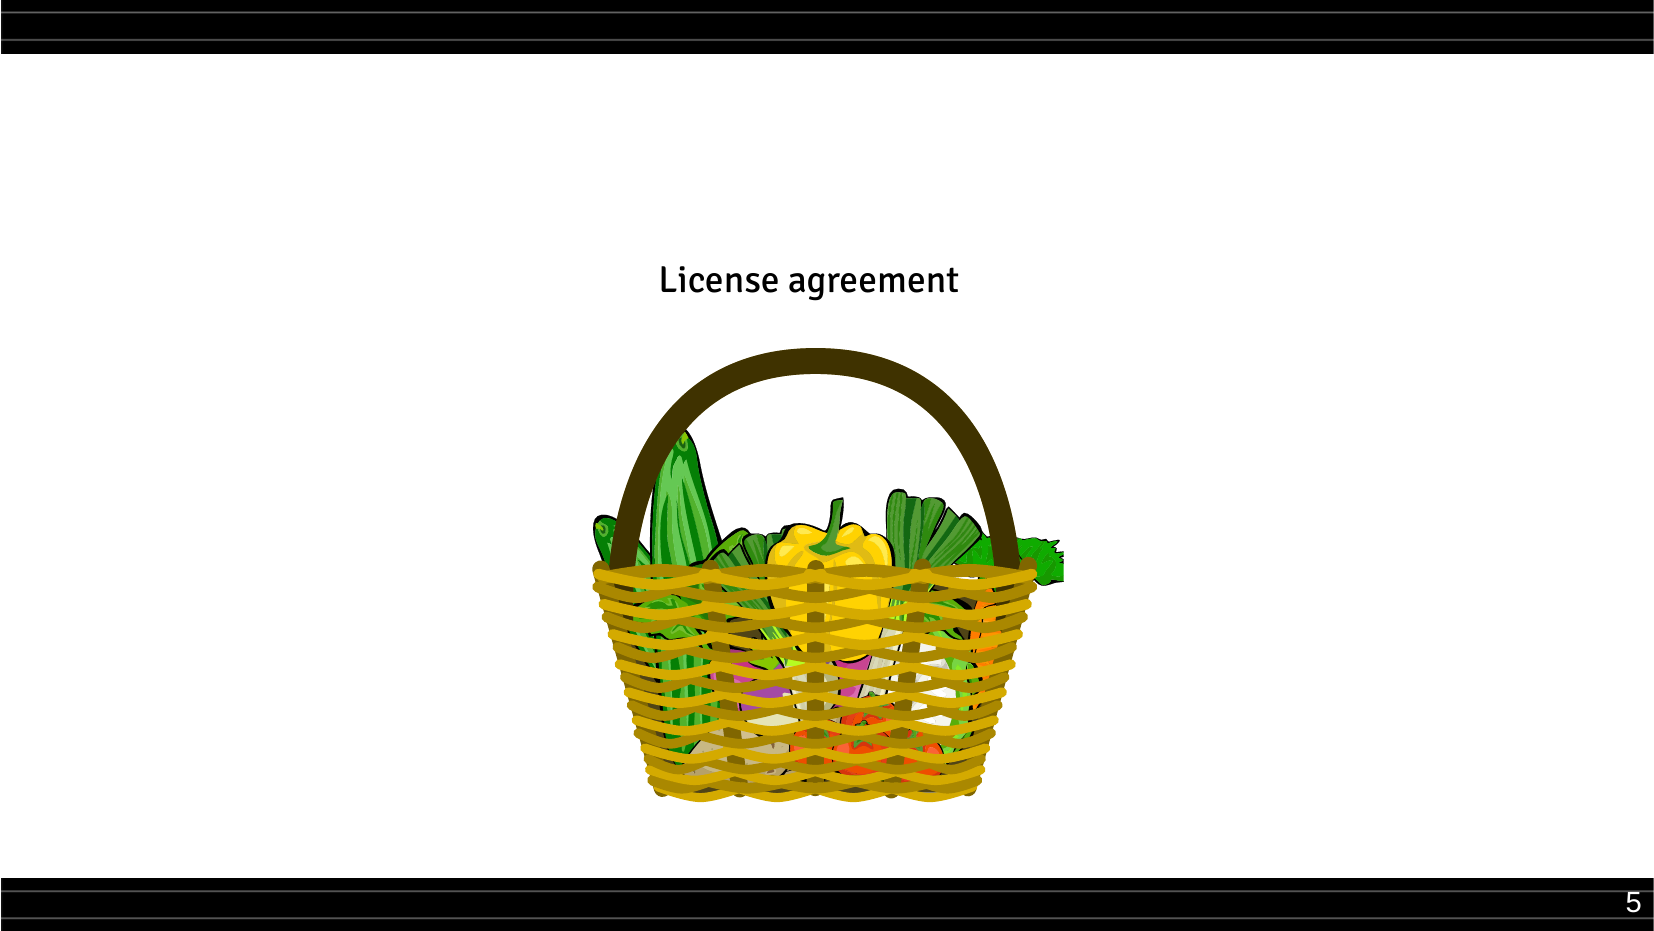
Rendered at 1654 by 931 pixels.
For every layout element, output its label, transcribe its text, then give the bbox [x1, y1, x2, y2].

picture [1, 0, 1654, 54]
picture [565, 319, 1064, 804]
picture [1, 878, 1654, 931]
text_box License agreement [602, 250, 1016, 316]
